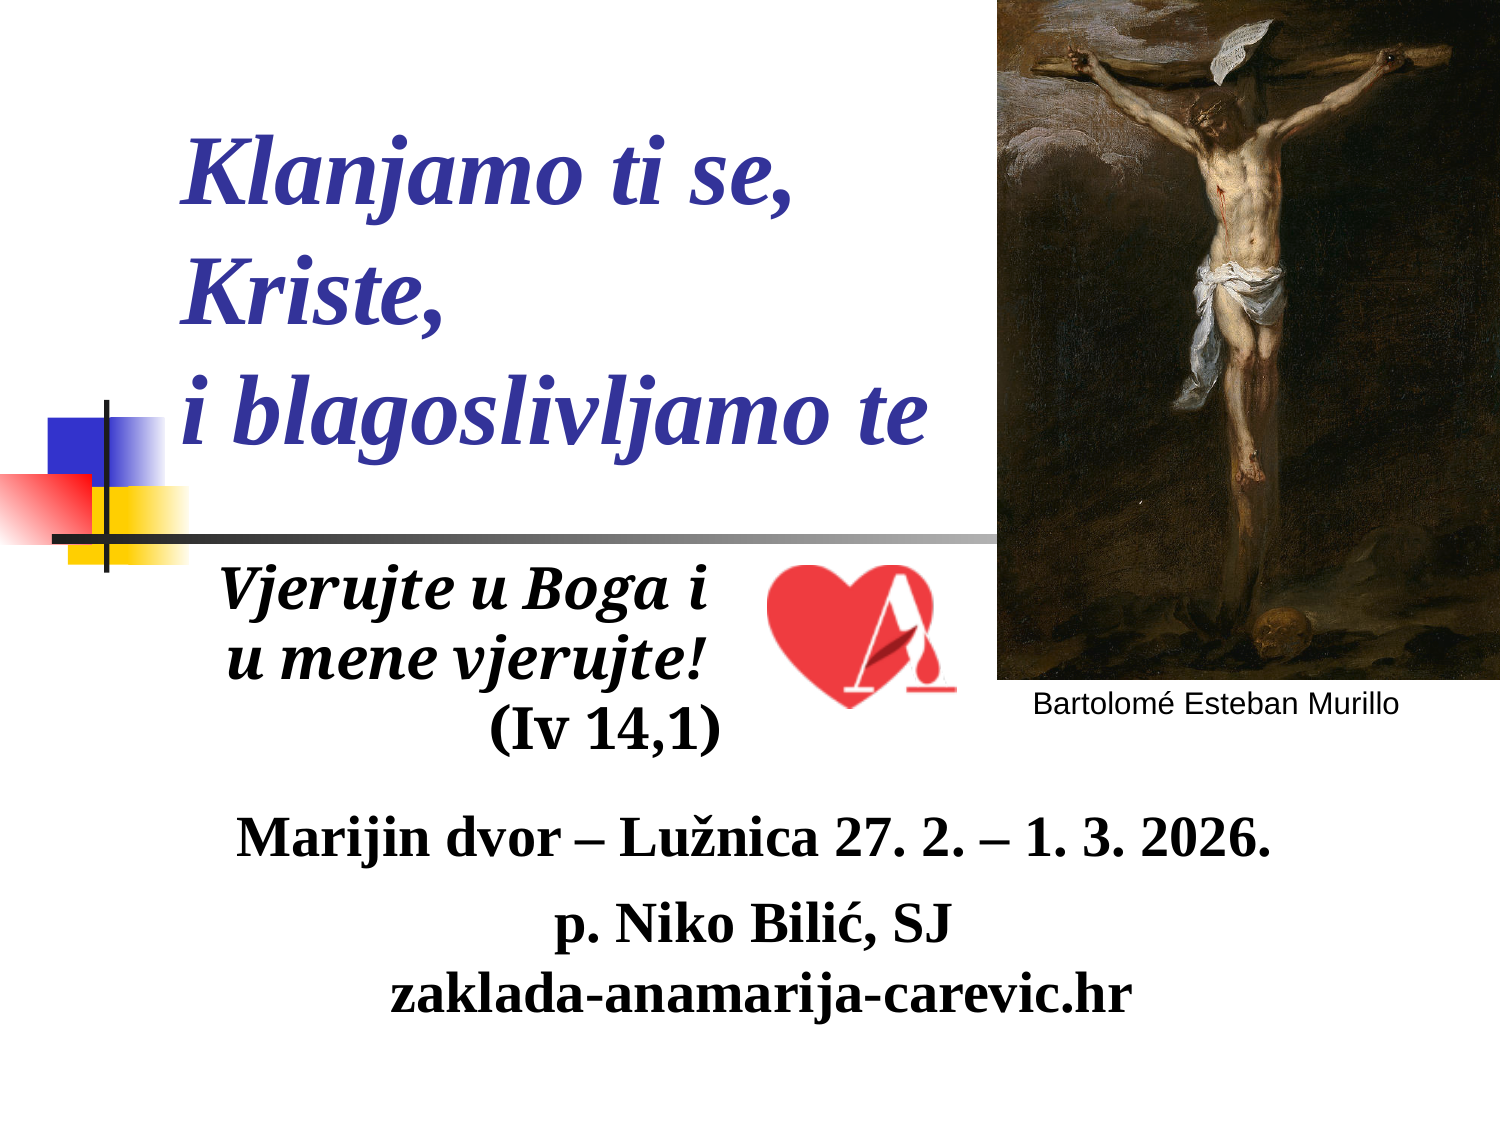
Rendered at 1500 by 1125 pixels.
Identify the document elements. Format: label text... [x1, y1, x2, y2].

picture [997, 0, 1500, 680]
text_box Vjerujte u Boga i u mene vjerujte! (Iv 14,1) [0, 543, 739, 751]
picture [767, 565, 957, 709]
text_box Bartolomé Esteban Murillo [1017, 679, 1500, 729]
title Klanjamo ti se, Kriste, i blagoslivljamo te [164, 58, 997, 473]
subtitle Marijin dvor – Lužnica 27. 2. – 1. 3. 2026. p. Niko Bilić, SJ zaklada-anamarija-carevic.hr [88, 790, 1436, 1125]
